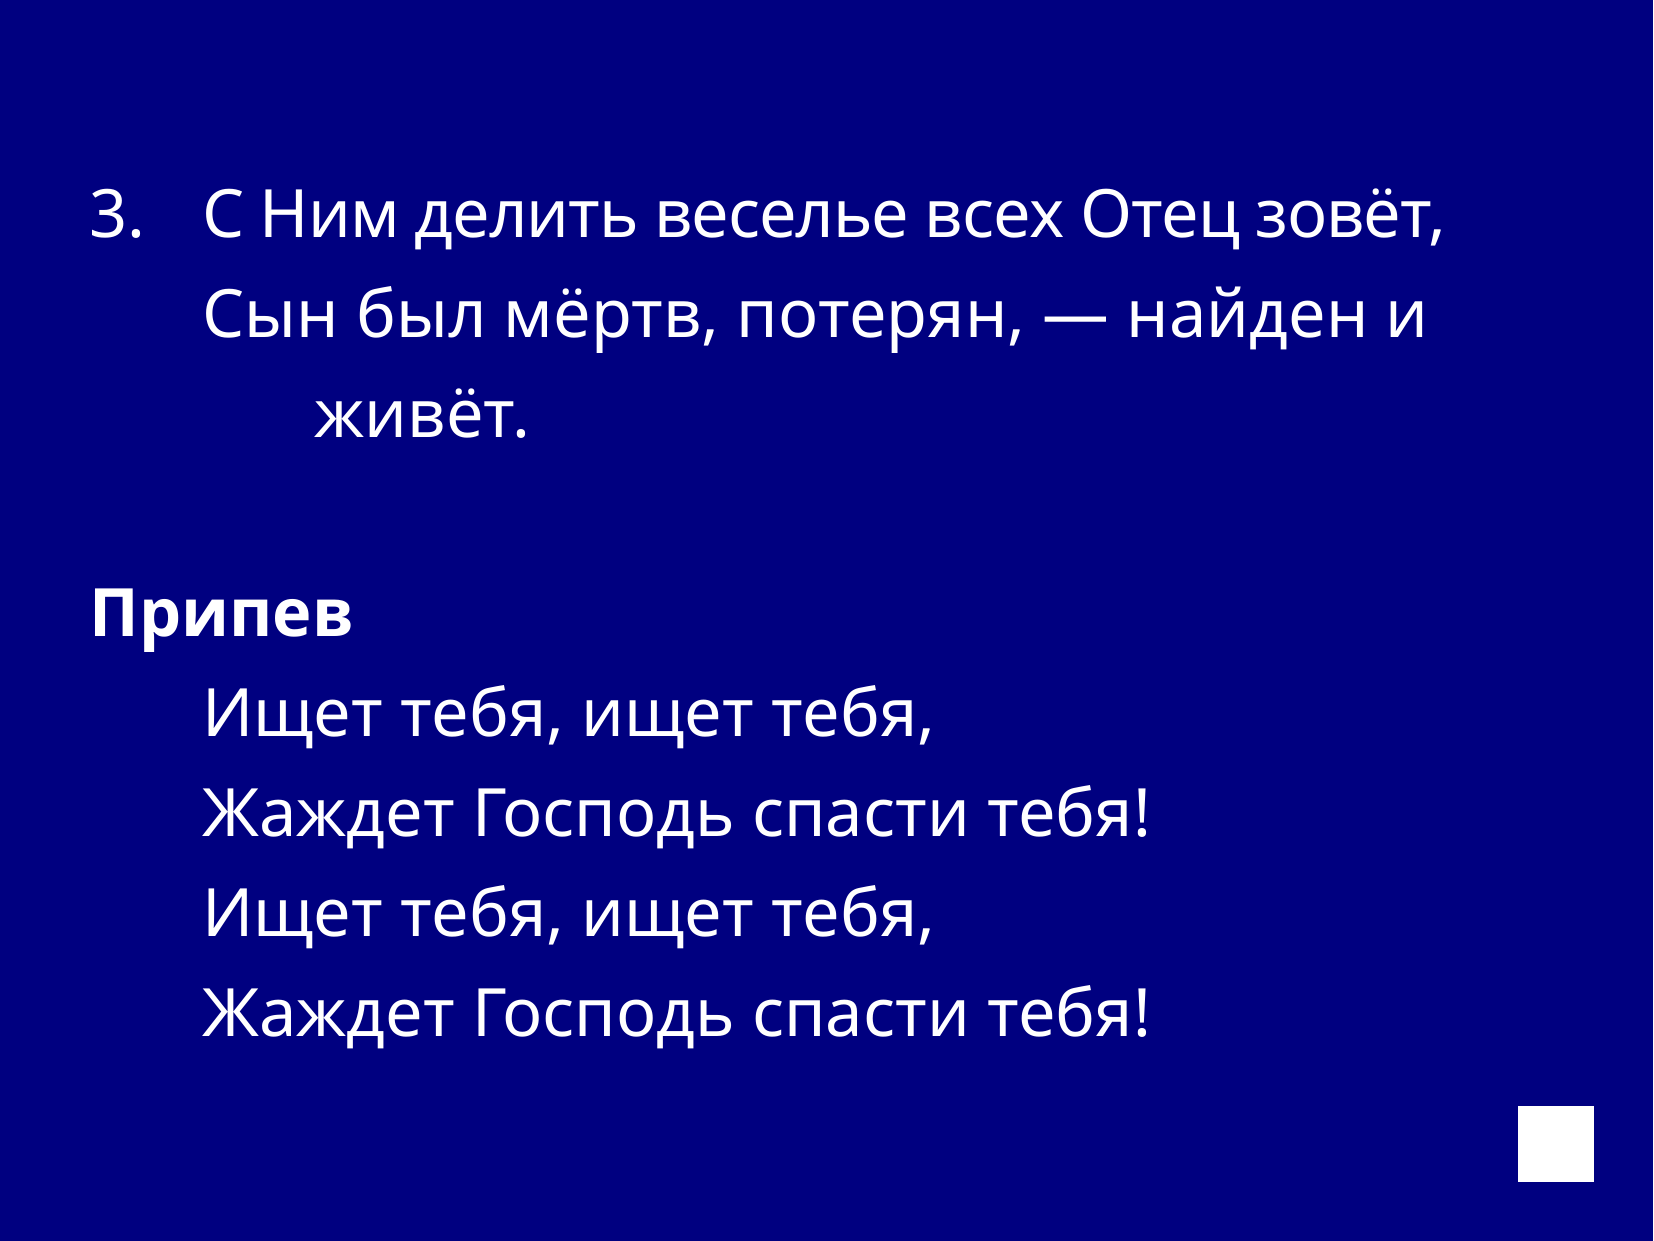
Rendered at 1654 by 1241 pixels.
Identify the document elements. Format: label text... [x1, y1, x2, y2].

text_box 3. С Ним делить веселье всех Отец зовёт, Сын был мёртв, потерян, — найден и живёт. Припев Ищет тебя, ищет тебя, Жаждет Господь спасти тебя! Ищет тебя, ищет тебя, Жаждет Господь спасти тебя! [75, 150, 1653, 1163]
text_box [1518, 1163, 1594, 1182]
